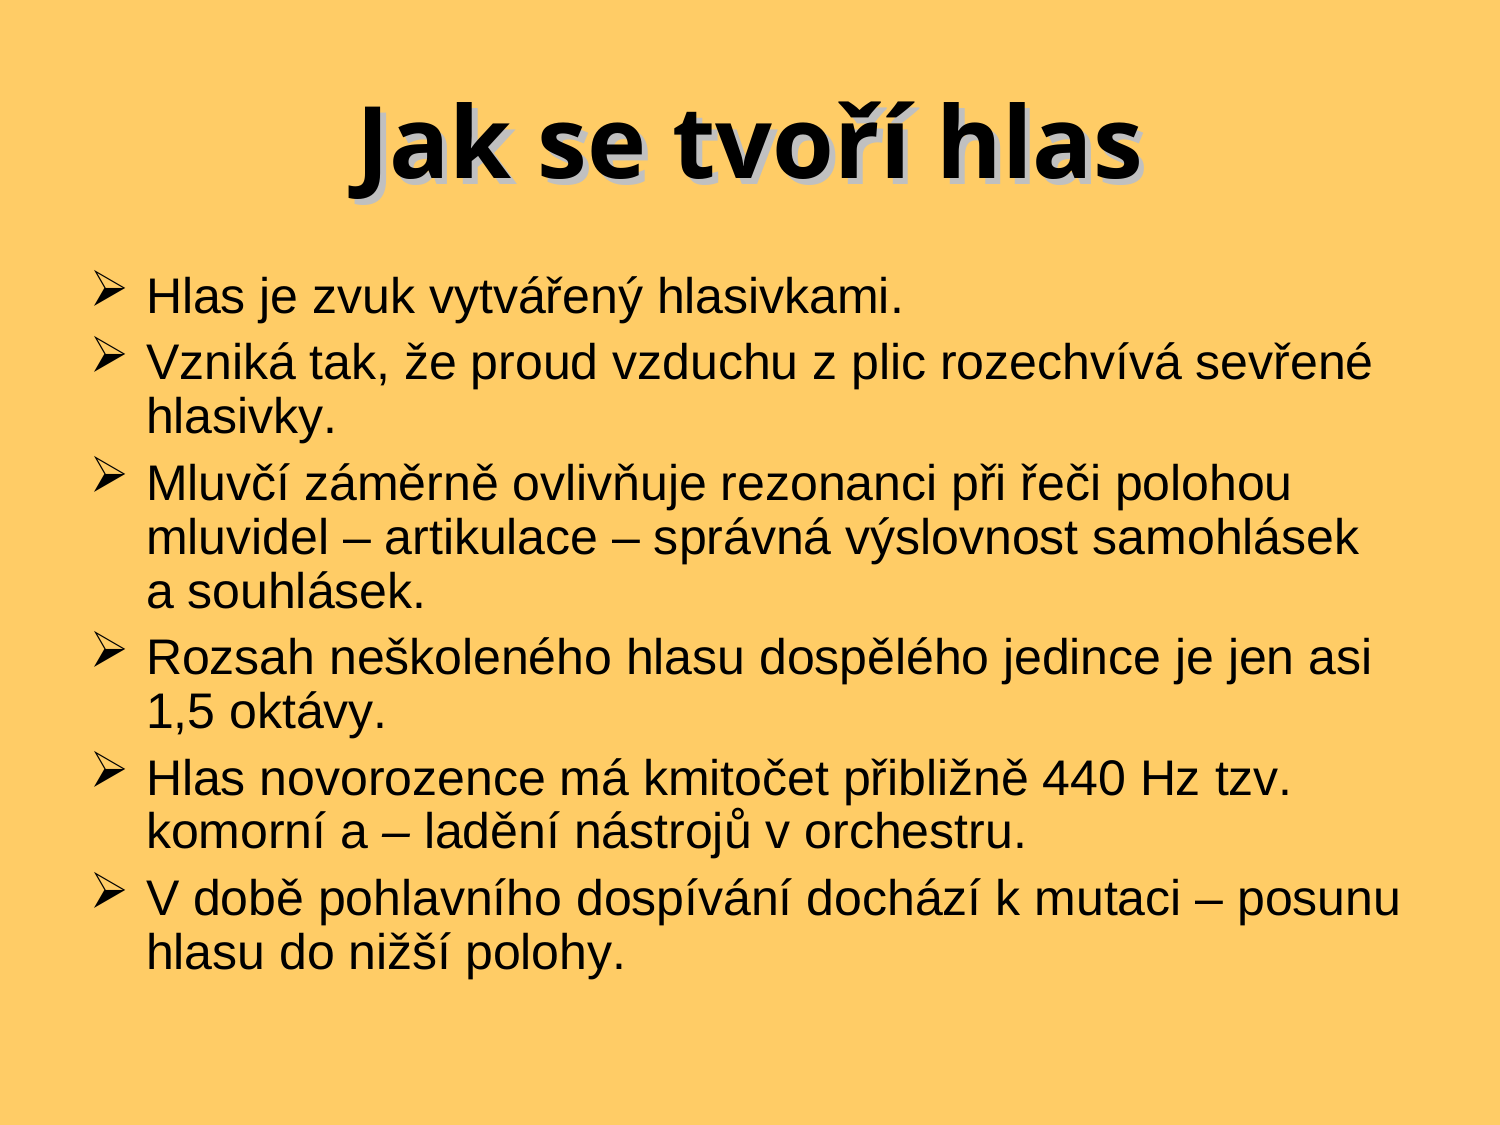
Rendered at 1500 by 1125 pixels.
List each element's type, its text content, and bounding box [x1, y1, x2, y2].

title Jak se tvoří hlas [75, 45, 1426, 233]
list Hlas je zvuk vytvářený hlasivkami. Vzniká tak, že proud vzduchu z plic rozechvívá sevřené hlasivky. Mluvčí záměrně ovlivňuje rezonanci při řeči polohou mluvidel – artikulace – správná výslovnost samohlásek a souhlásek. Rozsah neškoleného hlasu dospělého jedince je jen asi 1,5 oktávy. Hlas novorozence má kmitočet přibližně 440 Hz tzv. komorní a – ladění nástrojů v orchestru. V době pohlavního dospívání dochází k mutaci – posunu hlasu do nižší polohy. [75, 262, 1426, 1056]
